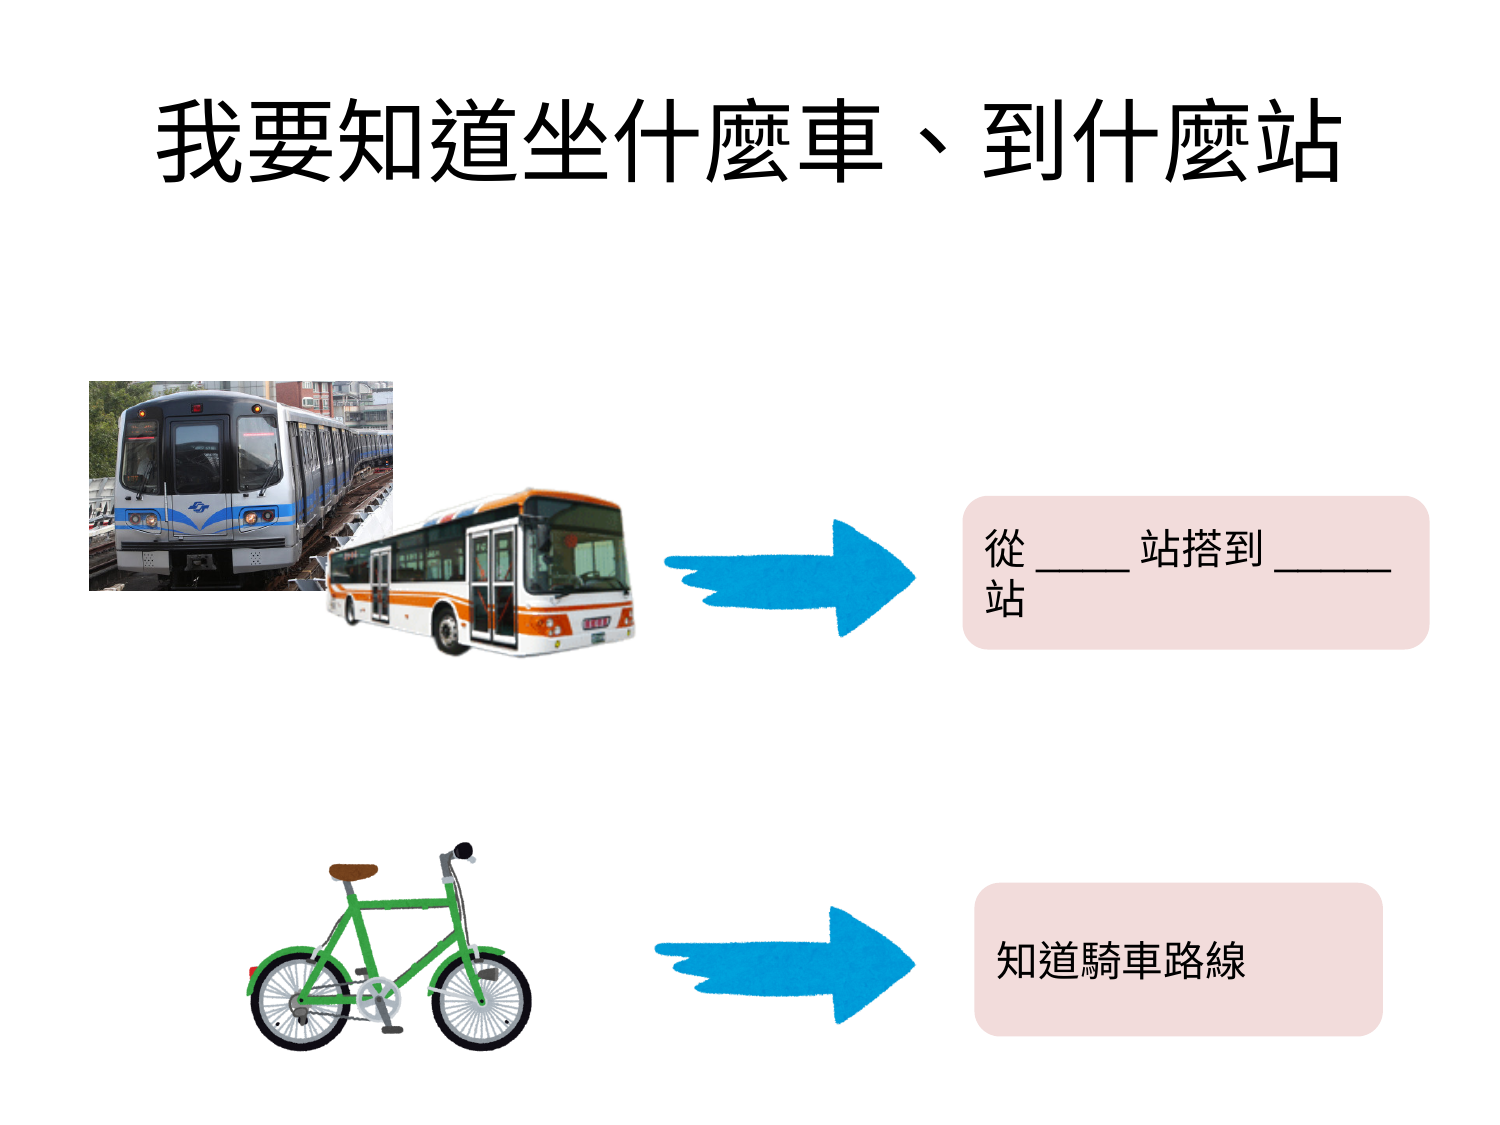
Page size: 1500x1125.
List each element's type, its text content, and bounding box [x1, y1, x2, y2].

picture [655, 502, 923, 655]
picture [240, 821, 538, 1094]
picture [645, 889, 923, 1042]
text_box 知道騎車路線 [974, 882, 1383, 1037]
text_box 從____站搭到_____站 [962, 495, 1430, 650]
title 我要知道坐什麼車、到什麼站 [75, 45, 1425, 233]
picture [89, 381, 645, 717]
